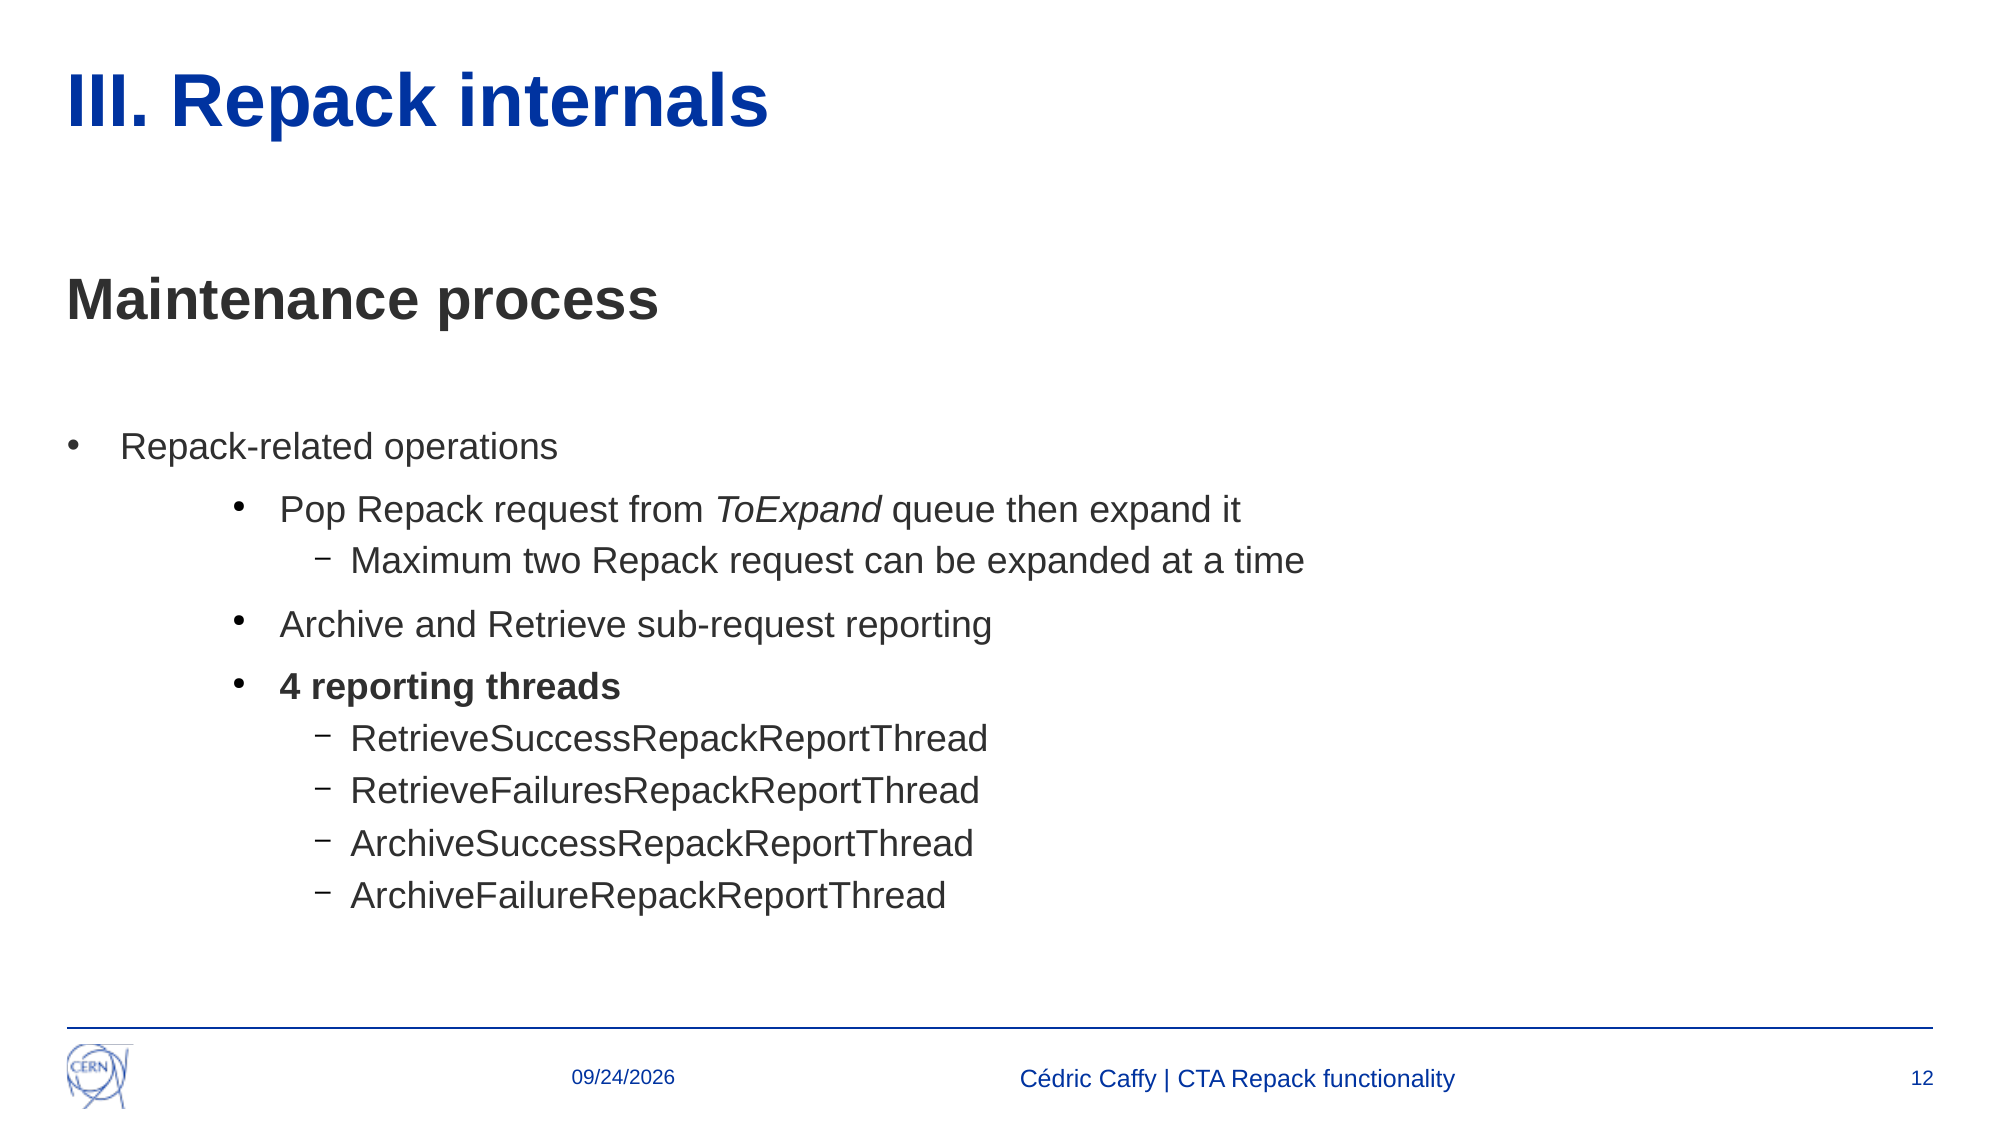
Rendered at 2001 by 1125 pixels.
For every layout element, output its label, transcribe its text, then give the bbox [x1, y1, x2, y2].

title III. Repack internals [66, 61, 1933, 237]
slide_number <number> [1822, 1047, 1934, 1108]
footer Cédric Caffy | CTA Repack functionality [698, 1047, 1777, 1108]
slide_number 10/01/2020 [571, 1046, 676, 1107]
list Maintenance process Repack-related operations Pop Repack request from ToExpand queue then expand it Maximum two Repack request can be expanded at a time Archive and Retrieve sub-request reporting 4 reporting threads RetrieveSuccessRepackReportThread RetrieveFailuresRepackReportThread ArchiveSuccessRepackReportThread ArchiveFailureRepackReportThread [66, 261, 1876, 1018]
